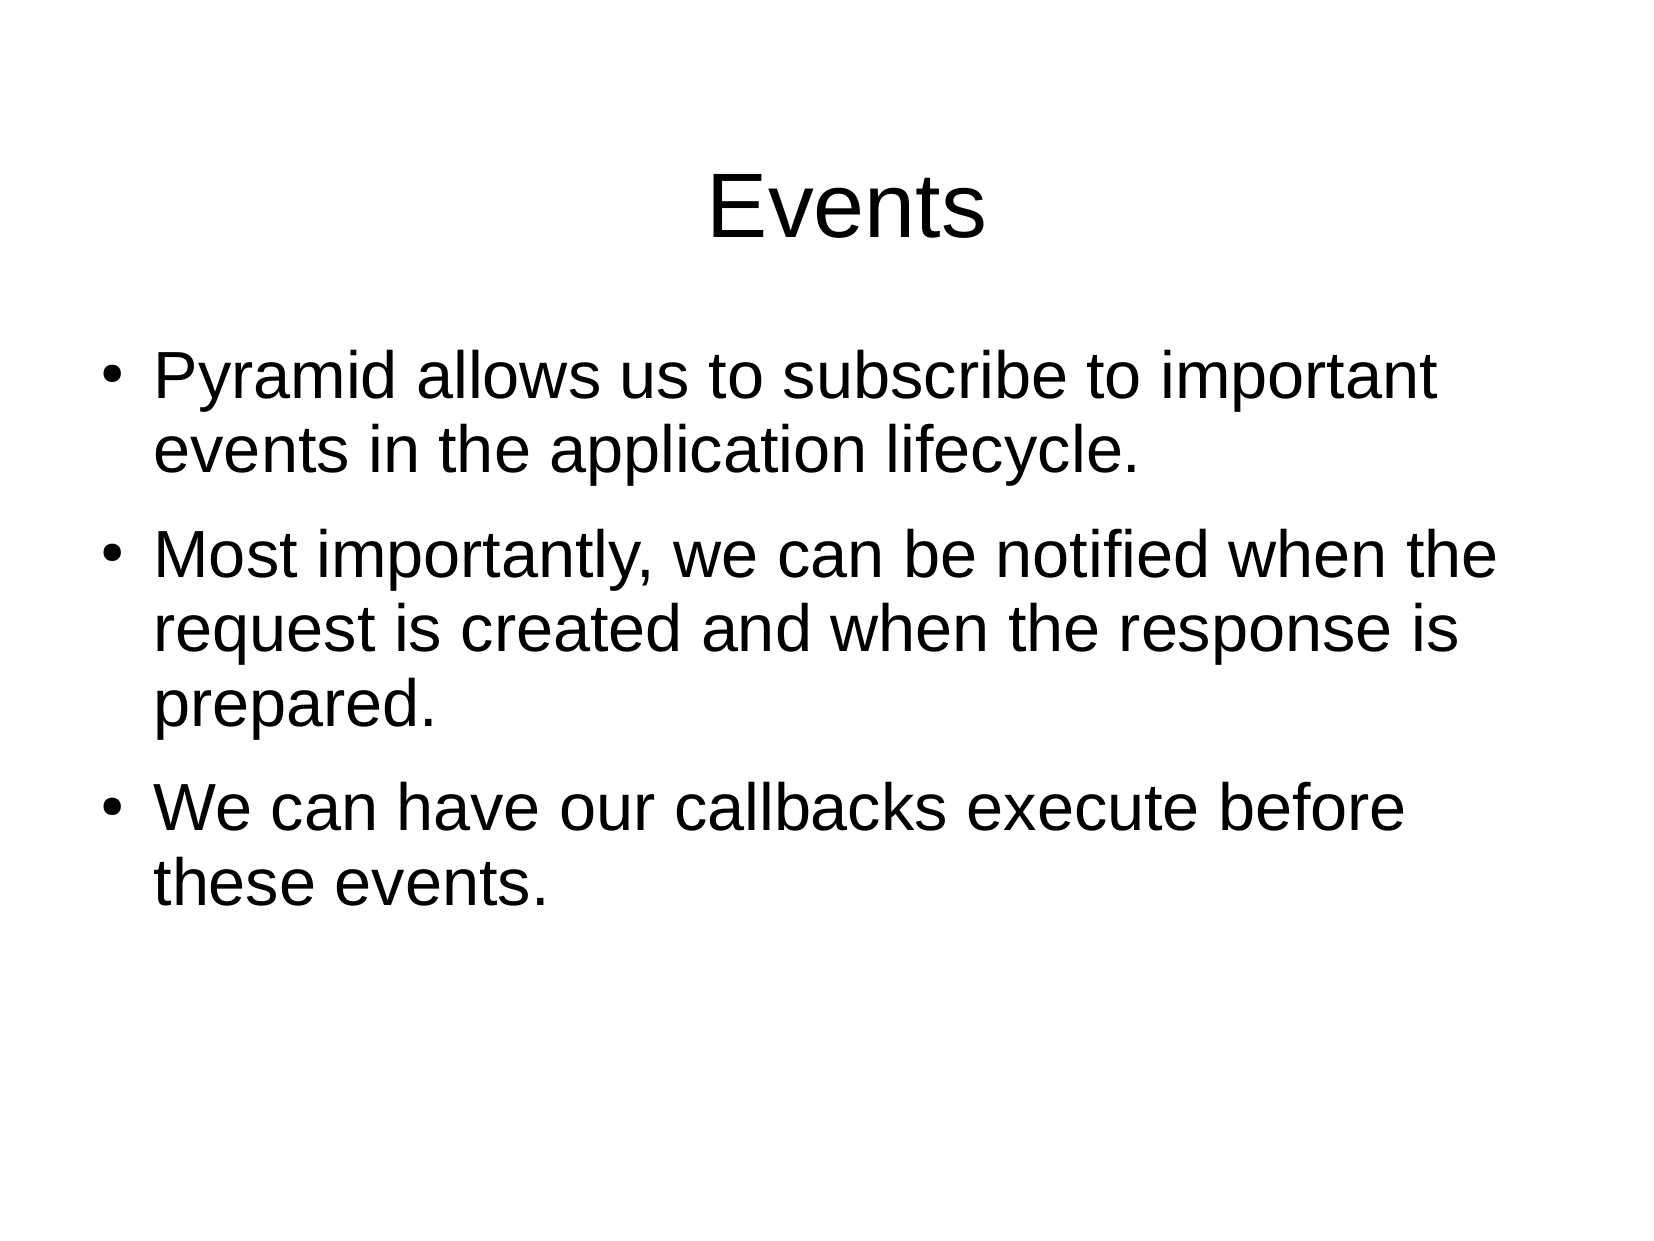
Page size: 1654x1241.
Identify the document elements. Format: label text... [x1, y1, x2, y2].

title Events [82, 112, 1612, 301]
list Pyramid allows us to subscribe to important events in the application lifecycle. Most importantly, we can be notified when the request is created and when the response is prepared. We can have our callbacks execute before these events. [82, 337, 1571, 1157]
